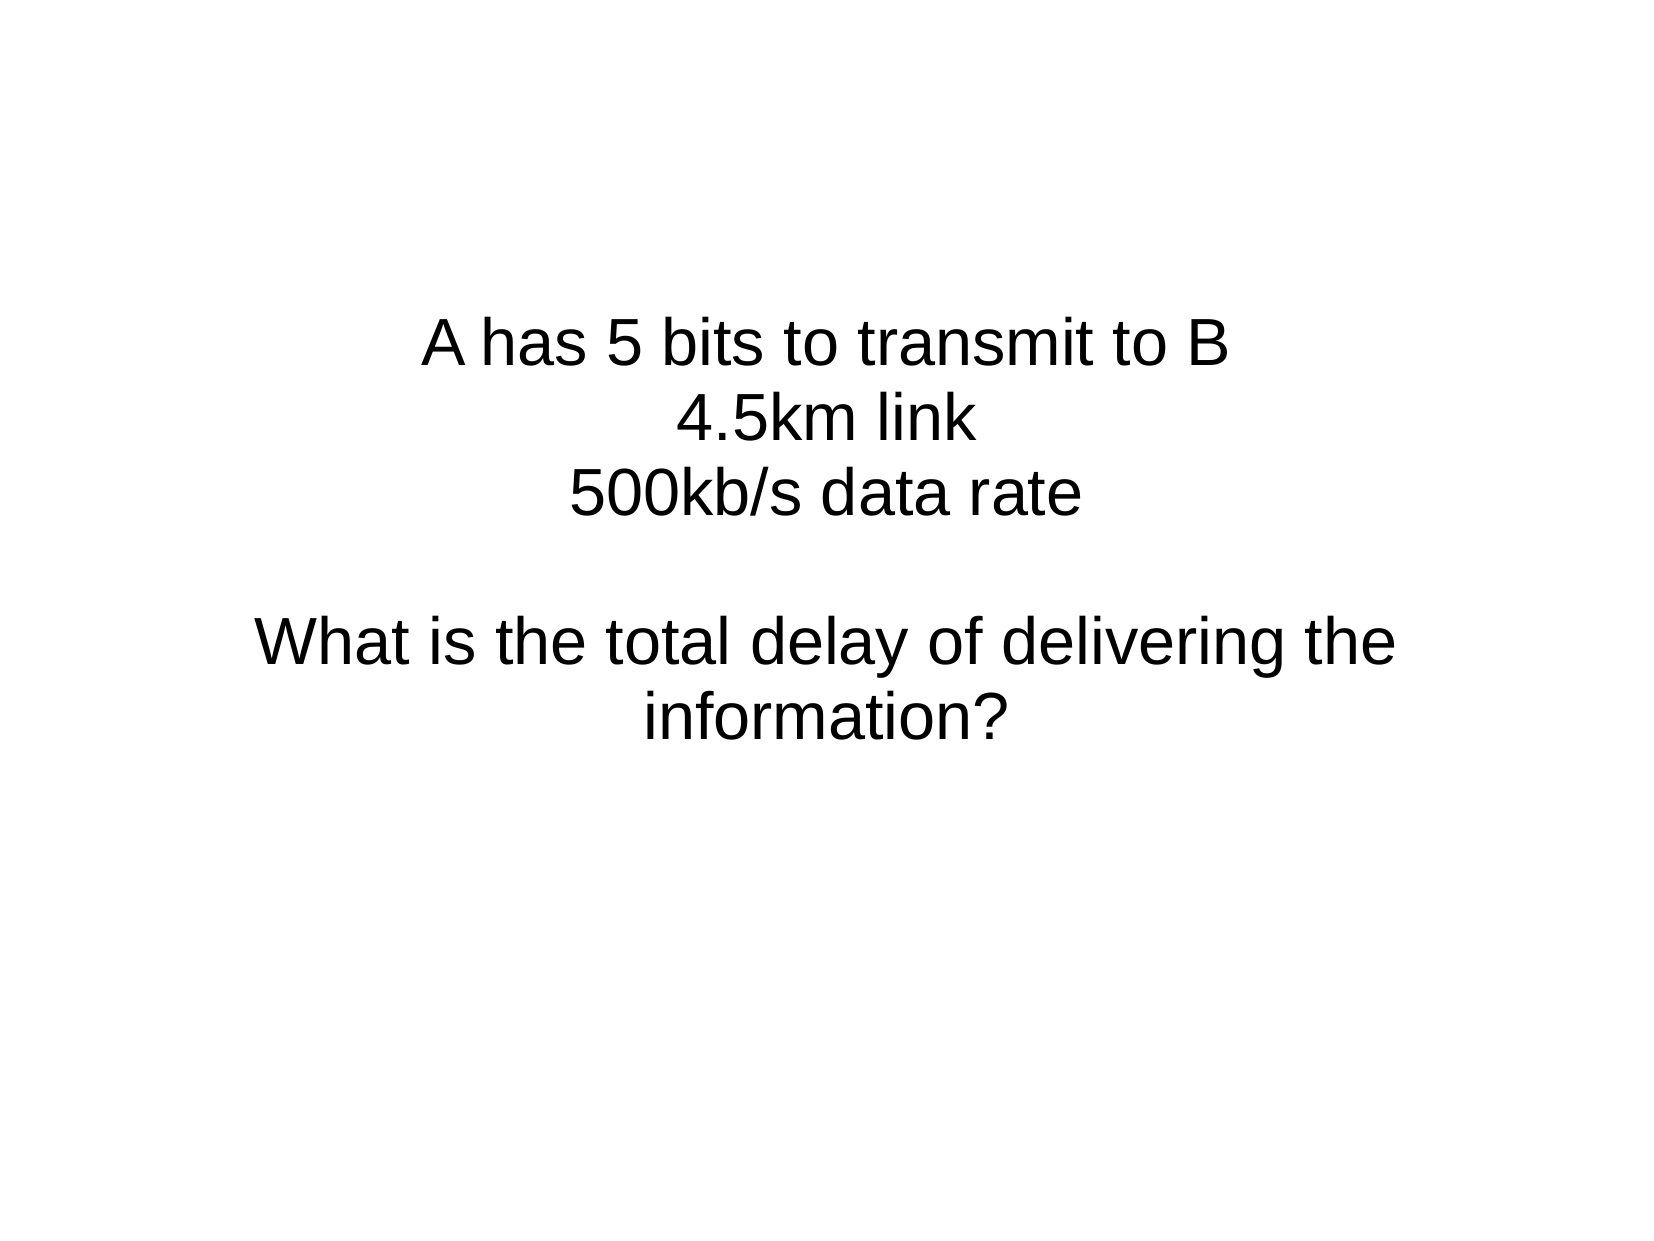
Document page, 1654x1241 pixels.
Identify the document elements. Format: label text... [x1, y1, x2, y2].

subtitle A has 5 bits to transmit to B 4.5km link 500kb/s data rate What is the total delay of delivering the information? [82, 49, 1571, 1010]
